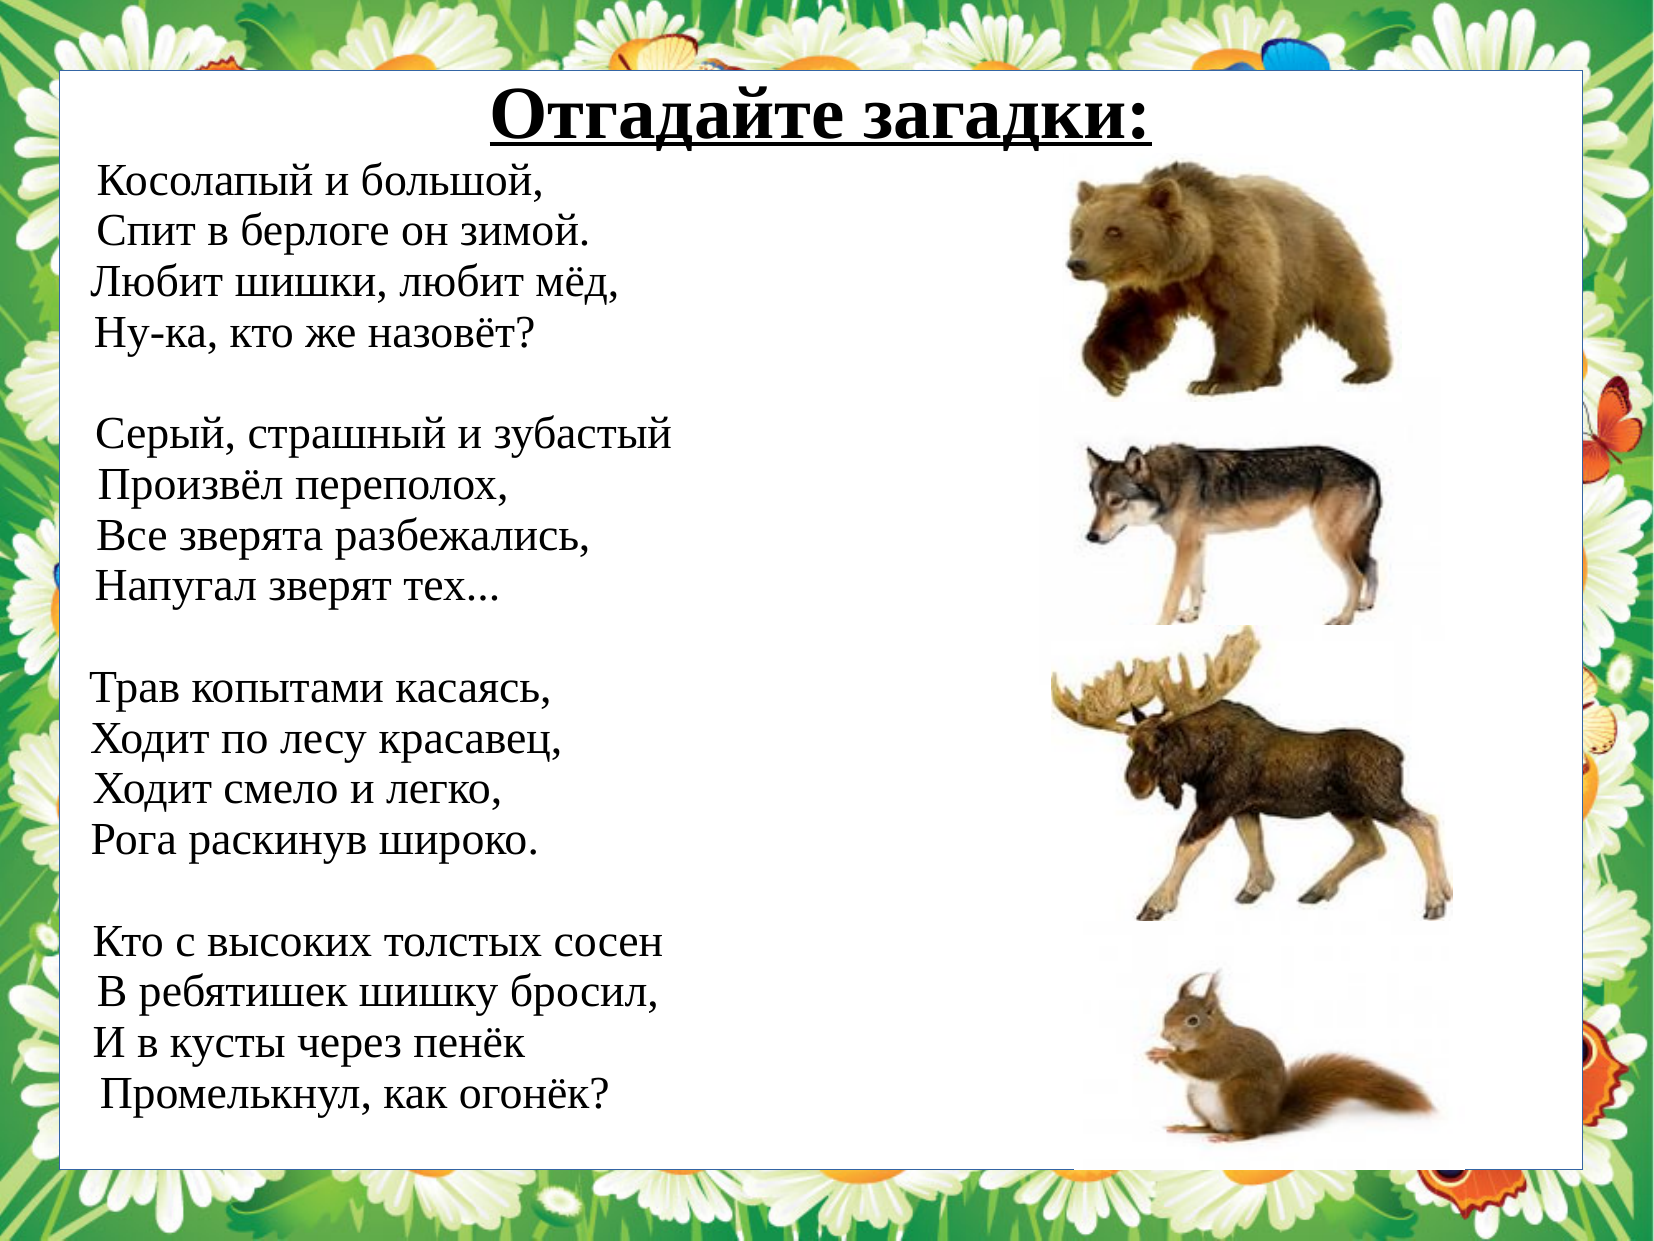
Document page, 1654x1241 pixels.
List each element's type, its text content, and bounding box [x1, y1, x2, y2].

text_box Отгадайте загадки: Косолапый и большой, Спит в берлоге он зимой. Любит шишки, любит мёд, Ну-ка, кто же назовёт? Серый, страшный и зубастый Произвёл переполох, Все зверята разбежались, Напугал зверят тех... Трав копытами касаясь, Ходит по лесу красавец, Ходит смело и легко, Рога раскинув широко. Кто с высоких толстых сосен В ребятишек шишку бросил, И в кусты через пенёк Промелькнул, как огонёк? [59, 70, 1583, 1170]
picture [0, 0, 1654, 1241]
